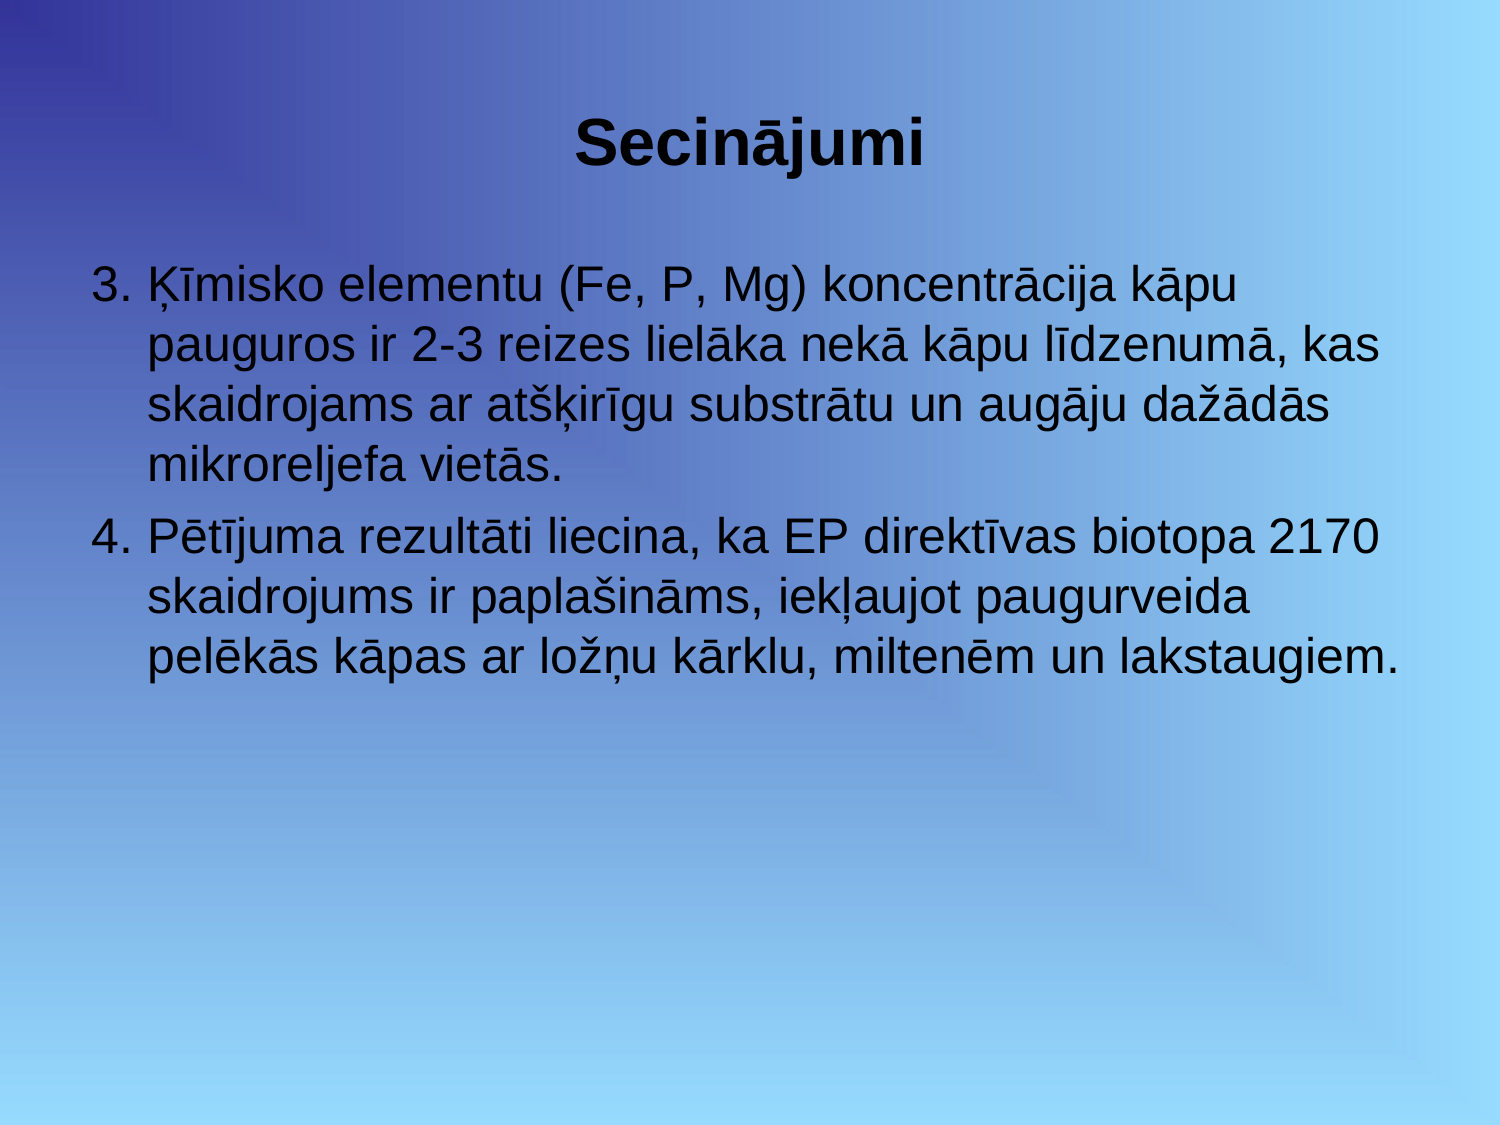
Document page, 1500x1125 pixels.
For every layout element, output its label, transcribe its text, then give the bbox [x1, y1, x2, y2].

title Secinājumi [75, 45, 1426, 233]
picture [0, 0, 1500, 1125]
list 3. Ķīmisko elementu (Fe, P, Mg) koncentrācija kāpu pauguros ir 2-3 reizes lielāka nekā kāpu līdzenumā, kas skaidrojams ar atšķirīgu substrātu un augāju dažādās mikroreljefa vietās. 4. Pētījuma rezultāti liecina, ka EP direktīvas biotopa 2170 skaidrojums ir paplašināms, iekļaujot paugurveida pelēkās kāpas ar ložņu kārklu, miltenēm un lakstaugiem. [76, 243, 1427, 986]
